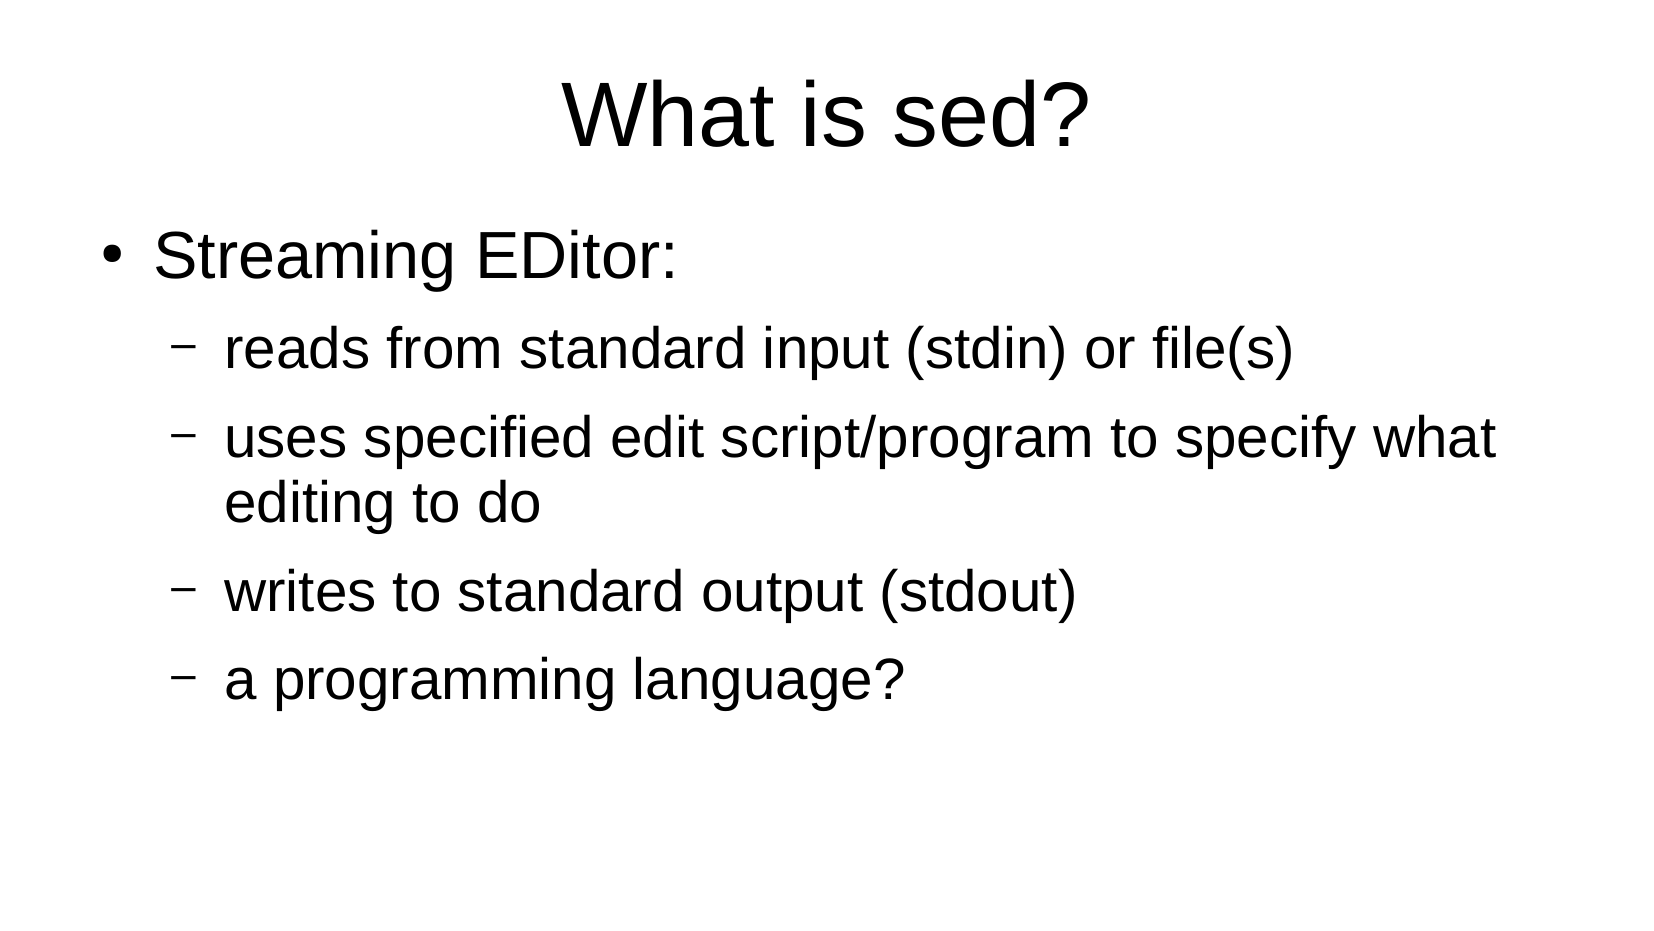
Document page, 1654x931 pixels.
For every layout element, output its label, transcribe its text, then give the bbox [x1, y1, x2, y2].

title What is sed? [82, 37, 1571, 193]
list Streaming EDitor: reads from standard input (stdin) or file(s) uses specified edit script/program to specify what editing to do writes to standard output (stdout) a programming language? [82, 217, 1571, 758]
